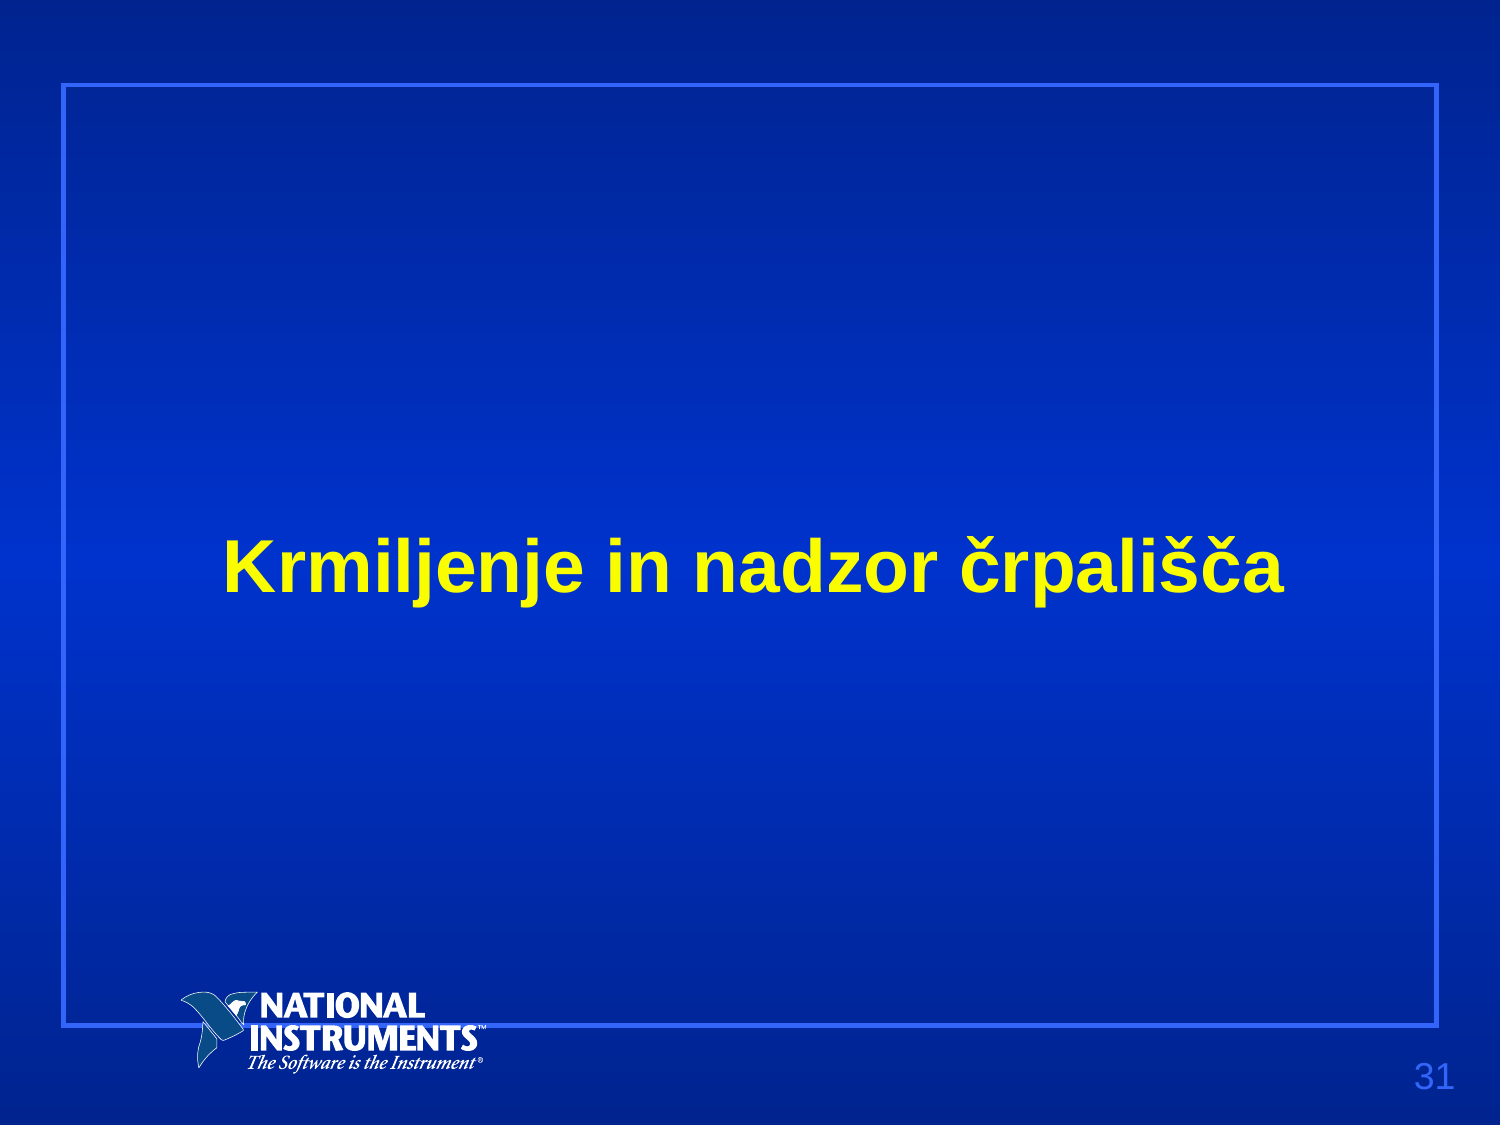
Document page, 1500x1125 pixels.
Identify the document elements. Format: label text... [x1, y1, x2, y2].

title Krmiljenje in nadzor črpališča [87, 512, 1421, 613]
